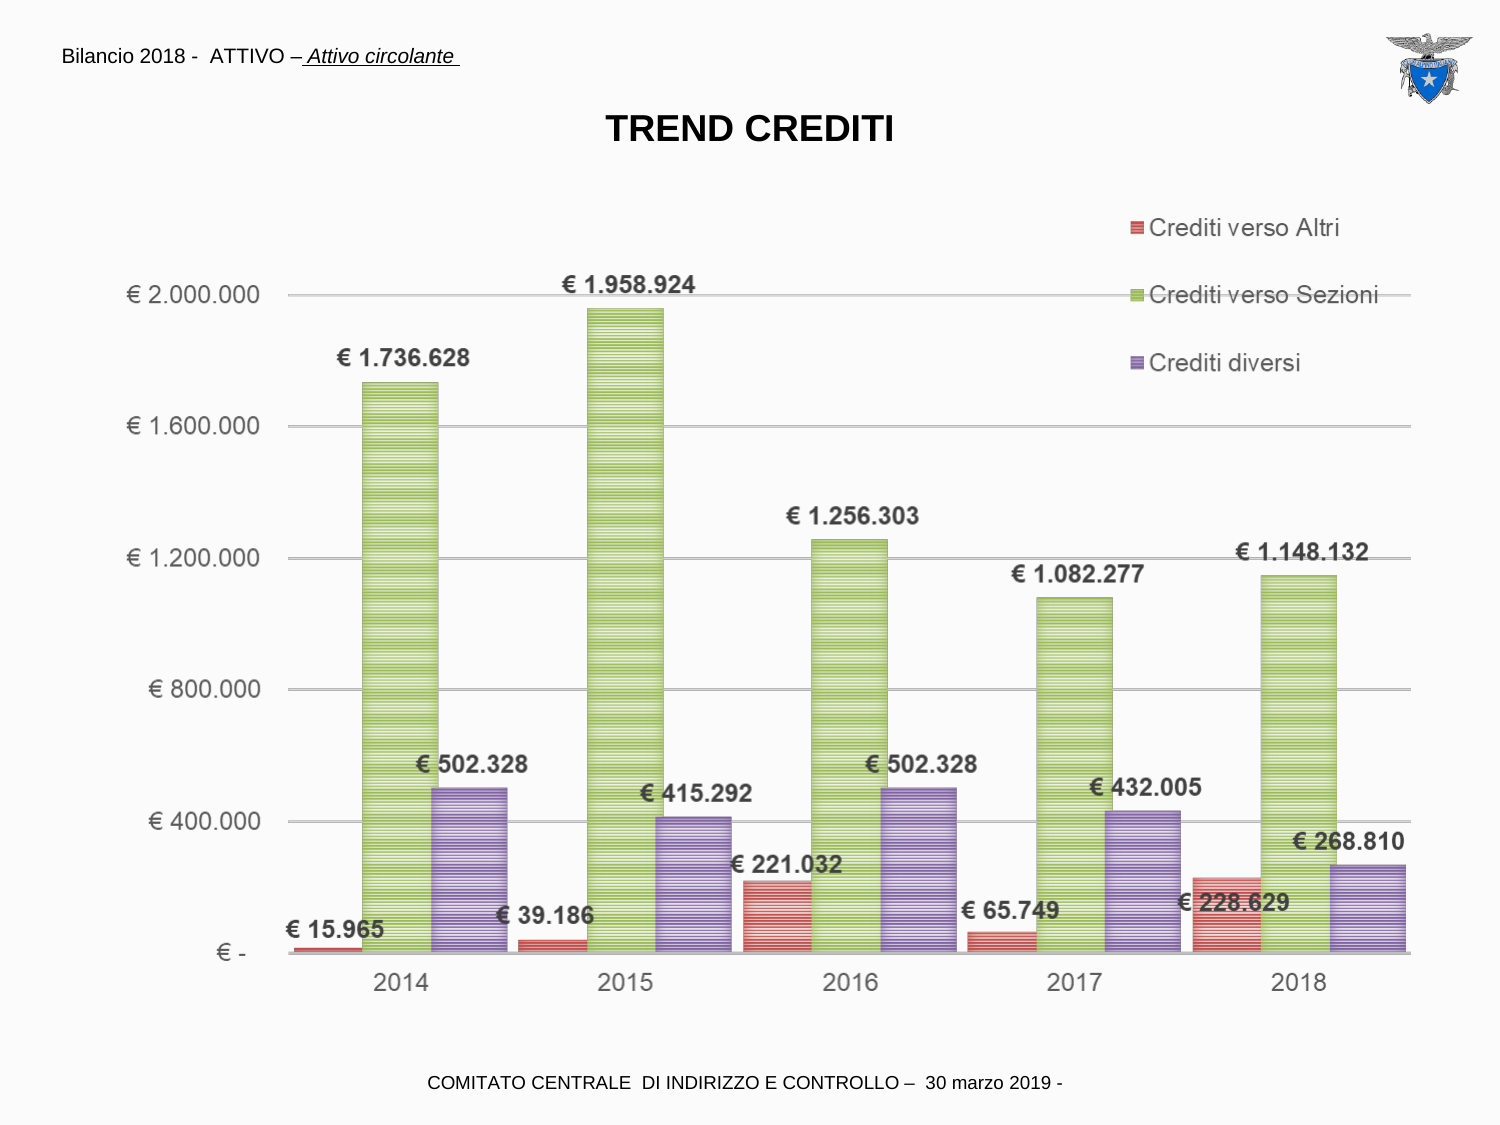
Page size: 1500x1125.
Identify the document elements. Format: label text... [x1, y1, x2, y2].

text_box TREND CREDITI [259, 105, 1241, 147]
text_box COMITATO CENTRALE DI INDIRIZZO E CONTROLLO – 30 marzo 2019 - [257, 1062, 1233, 1101]
picture [1382, 29, 1477, 112]
picture [87, 181, 1411, 1065]
text_box Bilancio 2018 - ATTIVO – Attivo circolante [46, 35, 516, 76]
